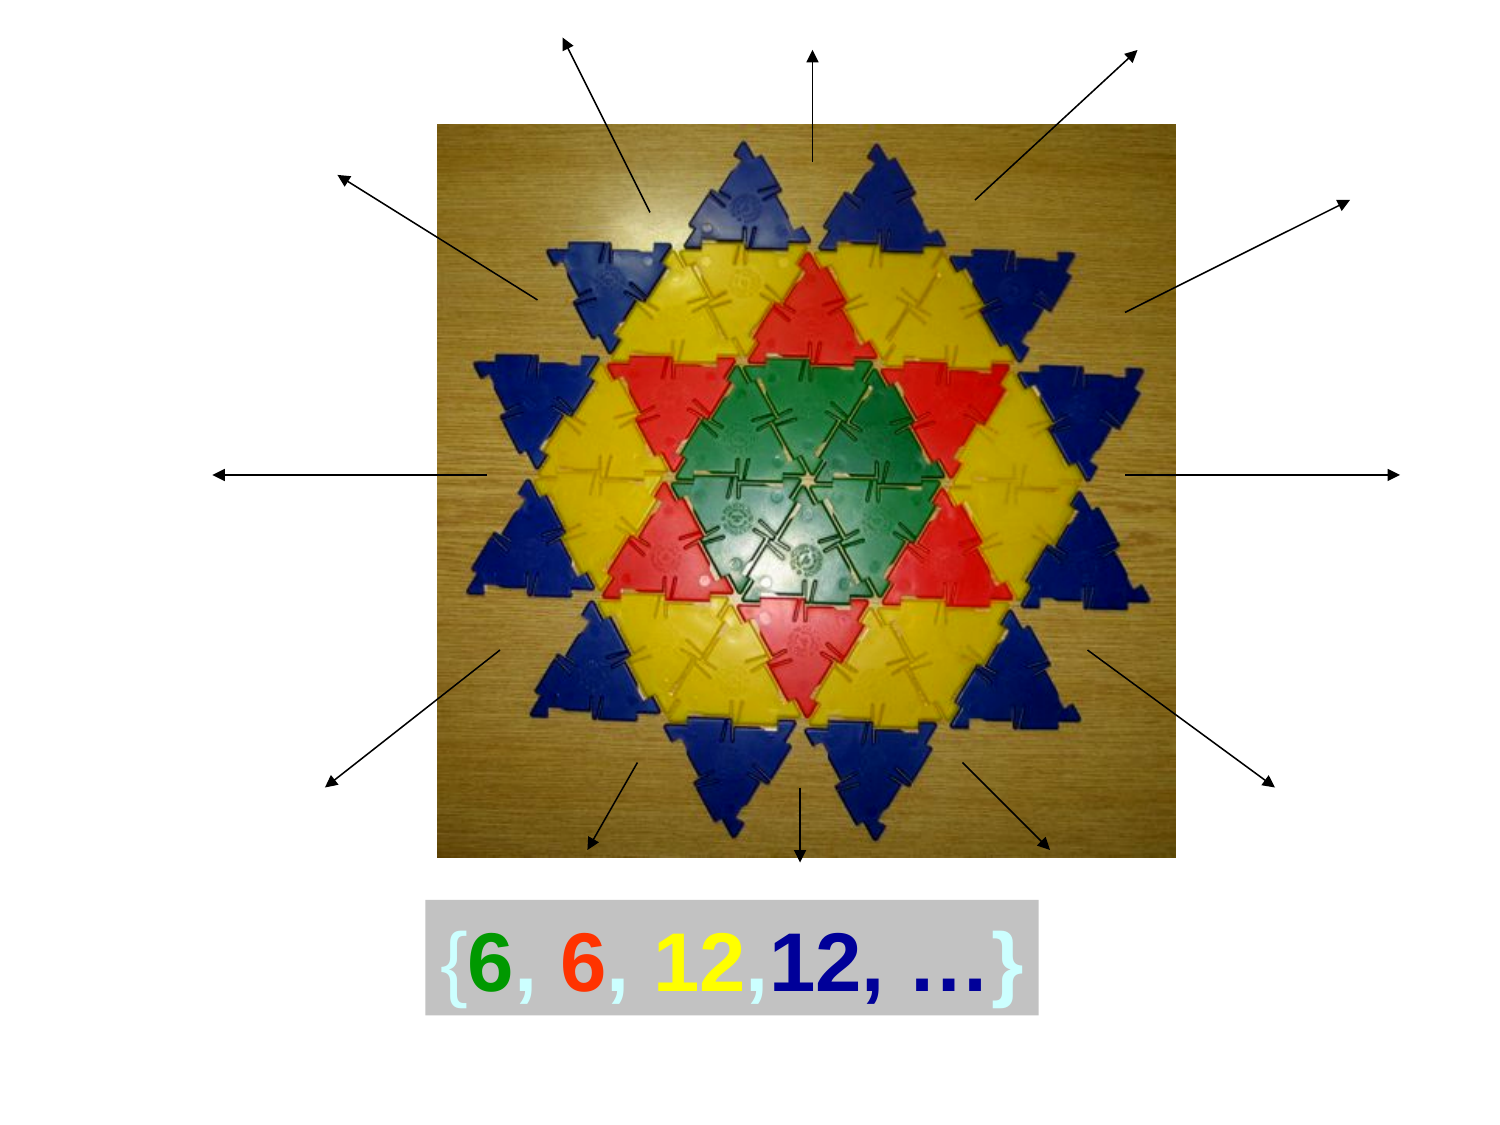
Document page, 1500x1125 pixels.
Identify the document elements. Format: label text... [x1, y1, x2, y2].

text_box {6, 6, 12,12, …} [425, 900, 1039, 1016]
picture [437, 125, 1176, 858]
